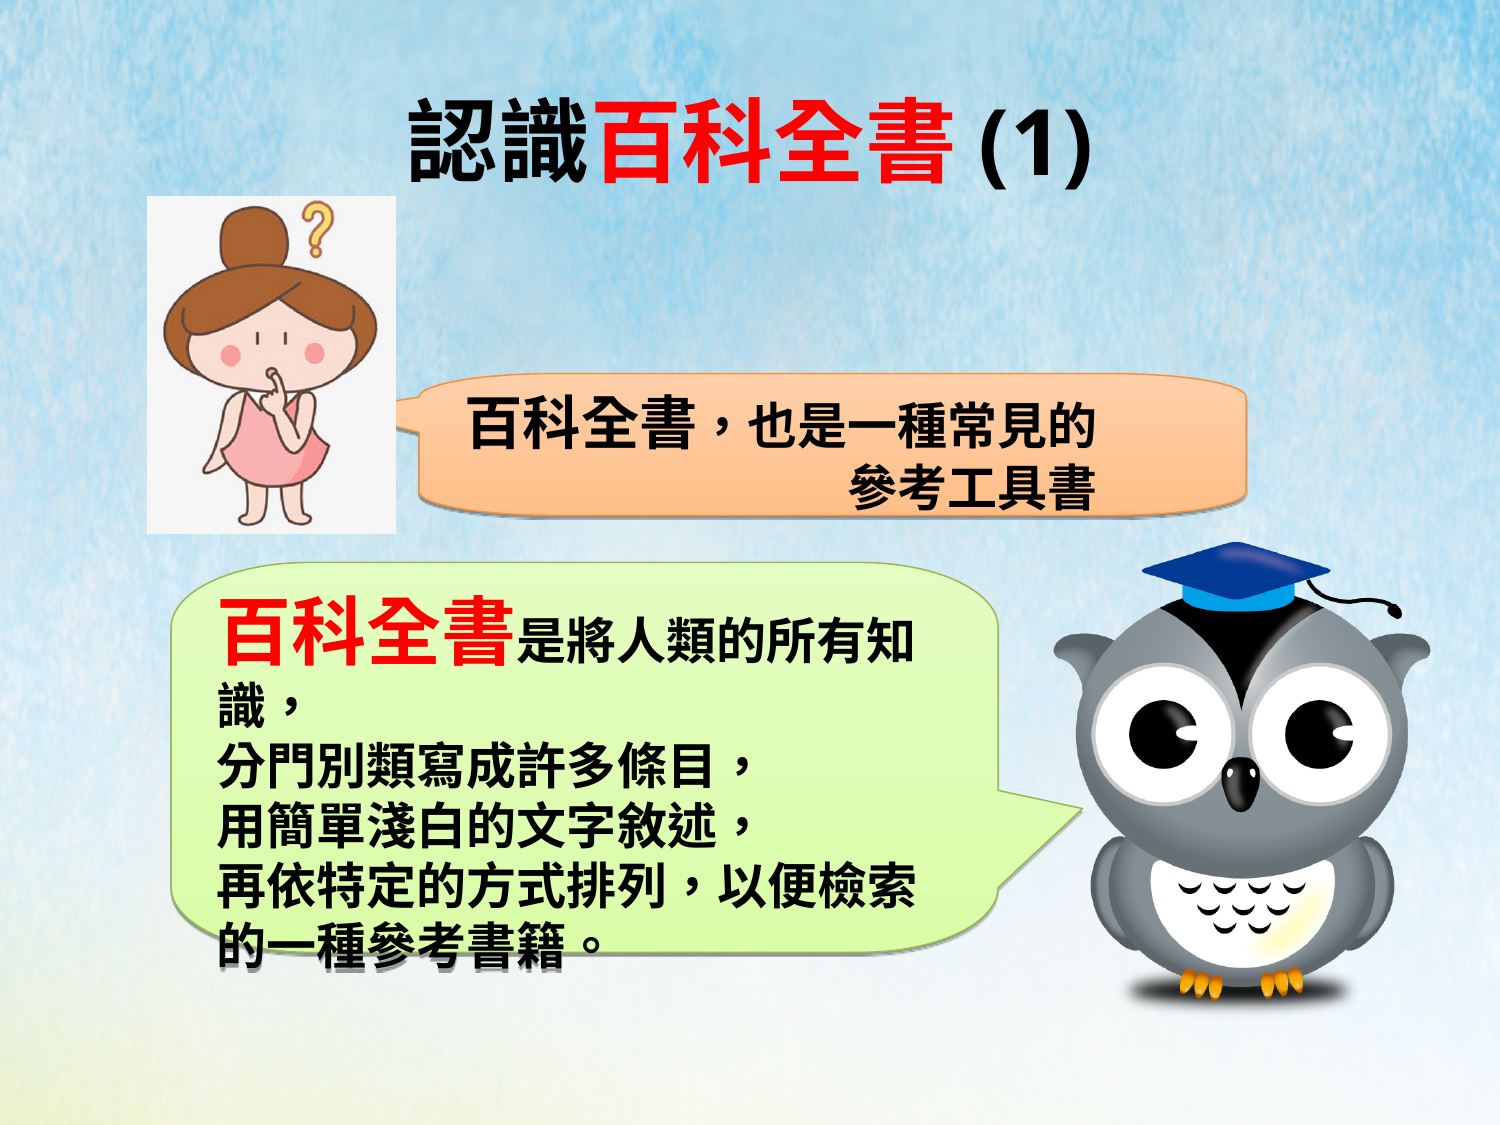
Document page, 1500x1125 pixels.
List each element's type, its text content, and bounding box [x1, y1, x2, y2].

picture [1045, 515, 1436, 1020]
picture [147, 196, 396, 534]
text_box 百科全書，也是一種常見的 參考工具書 [396, 373, 1247, 516]
text_box 百科全書是將人類的所有知識， 分門別類寫成許多條目， 用簡單淺白的文字敘述， 再依特定的方式排列，以便檢索的一種參考書籍。 [171, 562, 1083, 953]
title 認識百科全書(1) [75, 45, 1426, 233]
